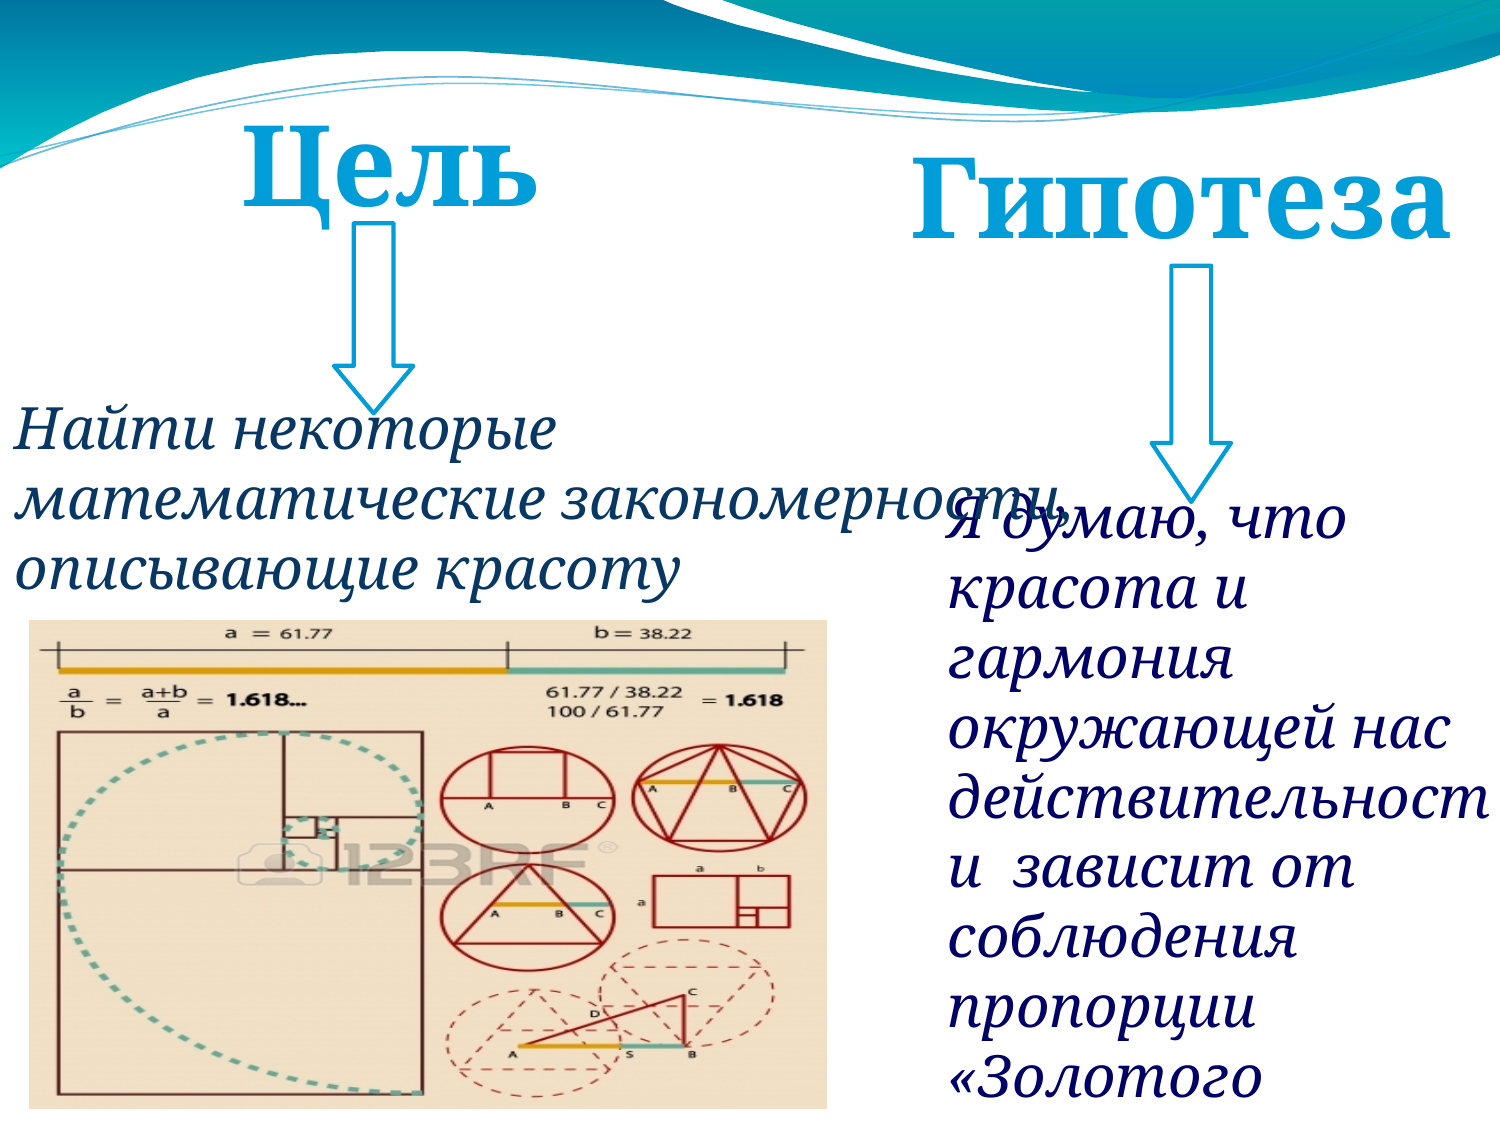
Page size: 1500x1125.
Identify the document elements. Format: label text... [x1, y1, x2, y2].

text_box Я думаю, что красота и гармония окружающей нас действительности зависит от соблюдения пропорции «Золотого сечения» [933, 472, 1500, 1125]
text_box Гипотеза [895, 118, 1470, 269]
text_box [333, 223, 414, 414]
picture [29, 620, 827, 1109]
text_box Найти некоторые математические закономерности, описывающие красоту [0, 383, 1093, 609]
text_box [1151, 265, 1232, 502]
text_box Цель [226, 86, 555, 237]
